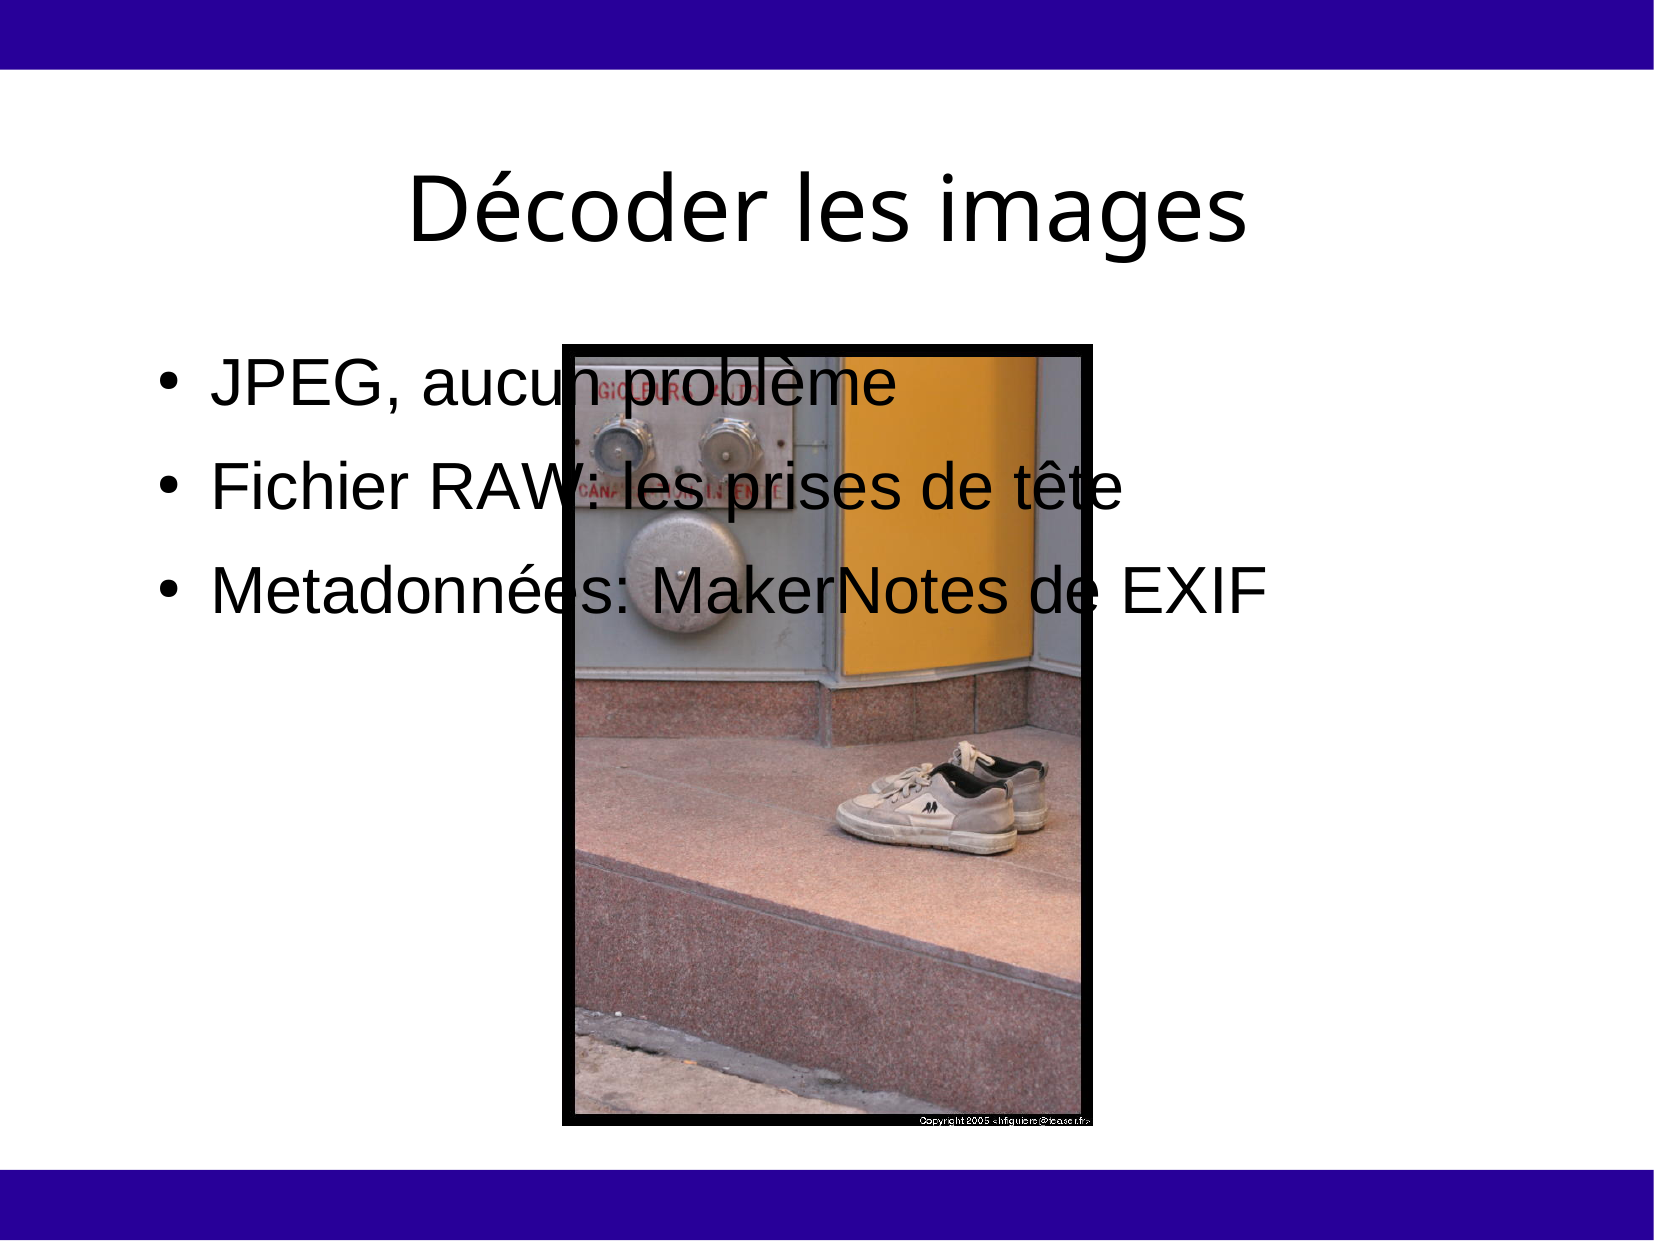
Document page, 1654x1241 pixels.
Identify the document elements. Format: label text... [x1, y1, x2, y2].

picture [201, 344, 845, 1126]
picture [840, 479, 845, 488]
picture [840, 493, 845, 504]
list JPEG, aucun problème Fichier RAW: les prises de tête Metadonnées: MakerNotes de EXIF [845, 344, 1535, 1127]
title Décoder les images [121, 102, 1534, 311]
